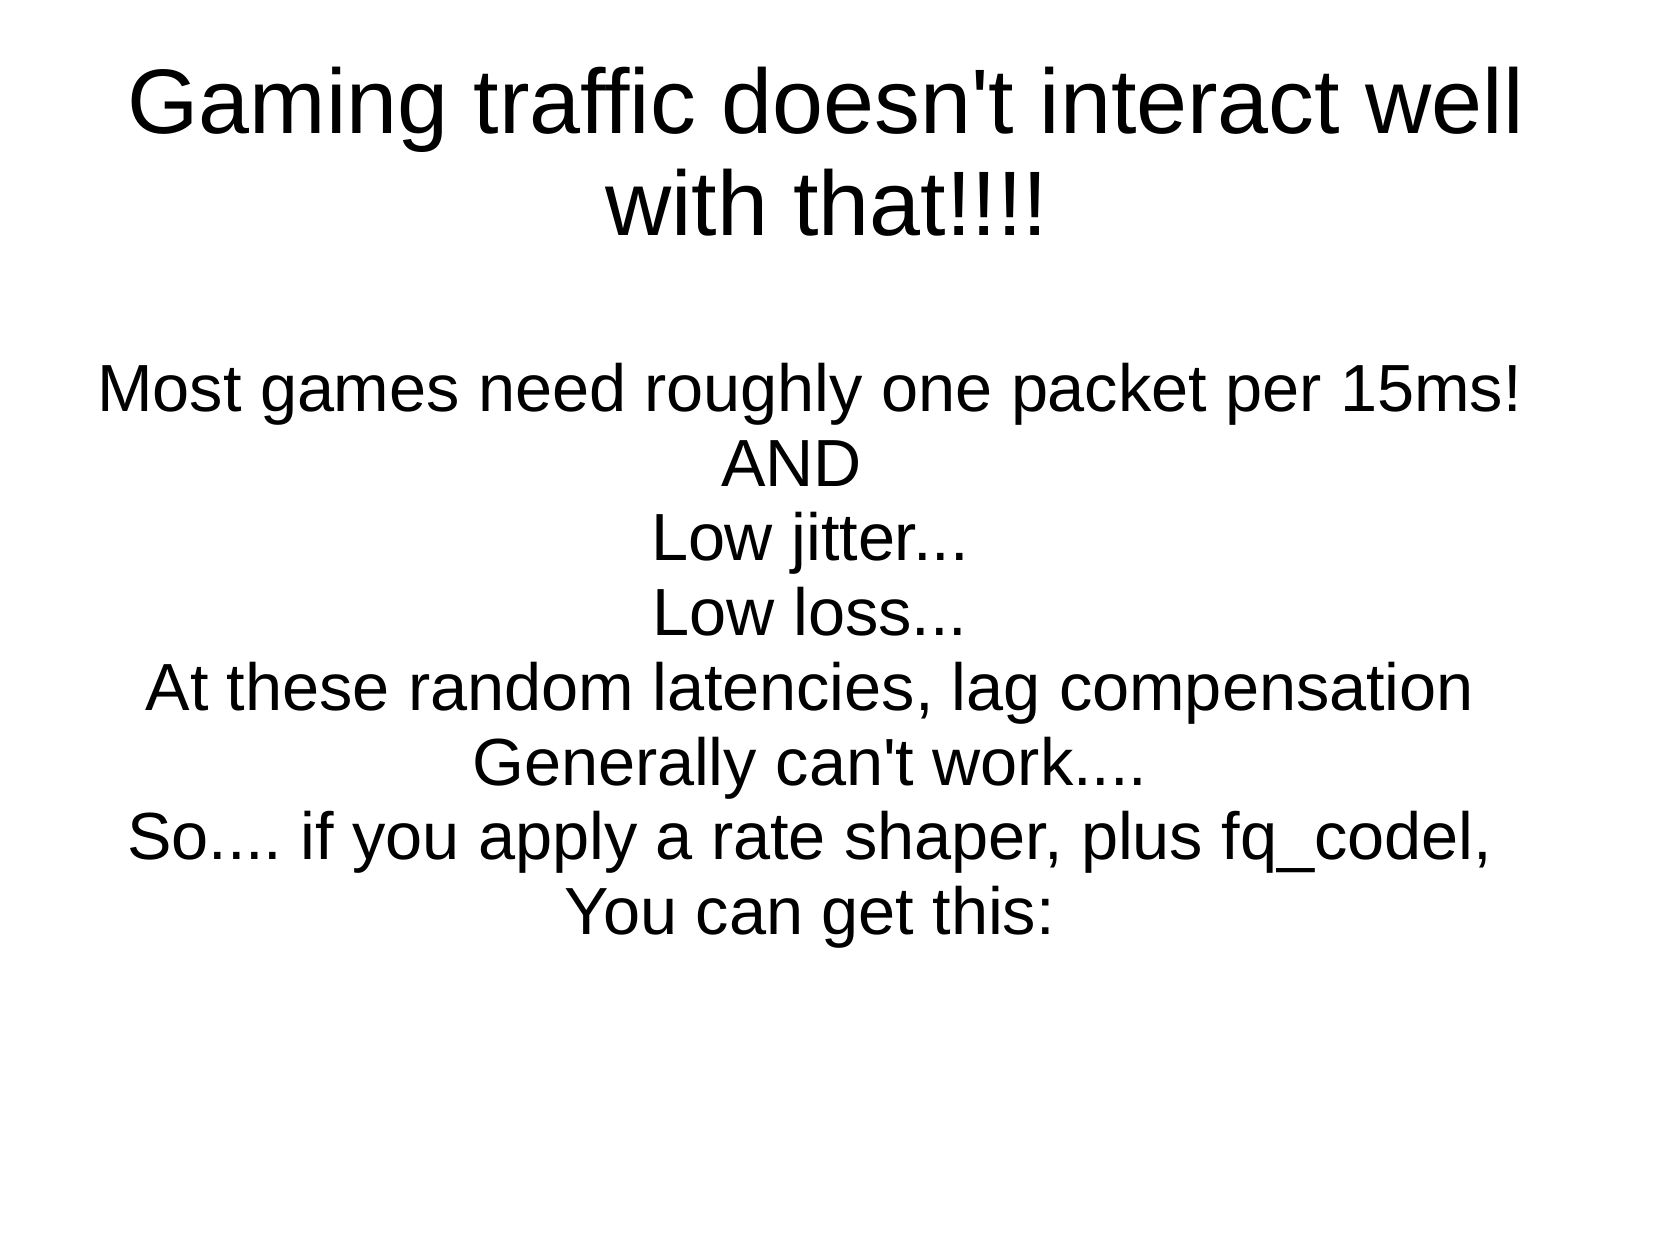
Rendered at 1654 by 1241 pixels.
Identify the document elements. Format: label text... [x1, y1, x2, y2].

subtitle Most games need roughly one packet per 15ms! AND Low jitter... Low loss... At these random latencies, lag compensation Generally can't work.... So.... if you apply a rate shaper, plus fq_codel, You can get this: [82, 290, 1538, 1010]
title Gaming traffic doesn't interact well with that!!!! [82, 49, 1571, 257]
